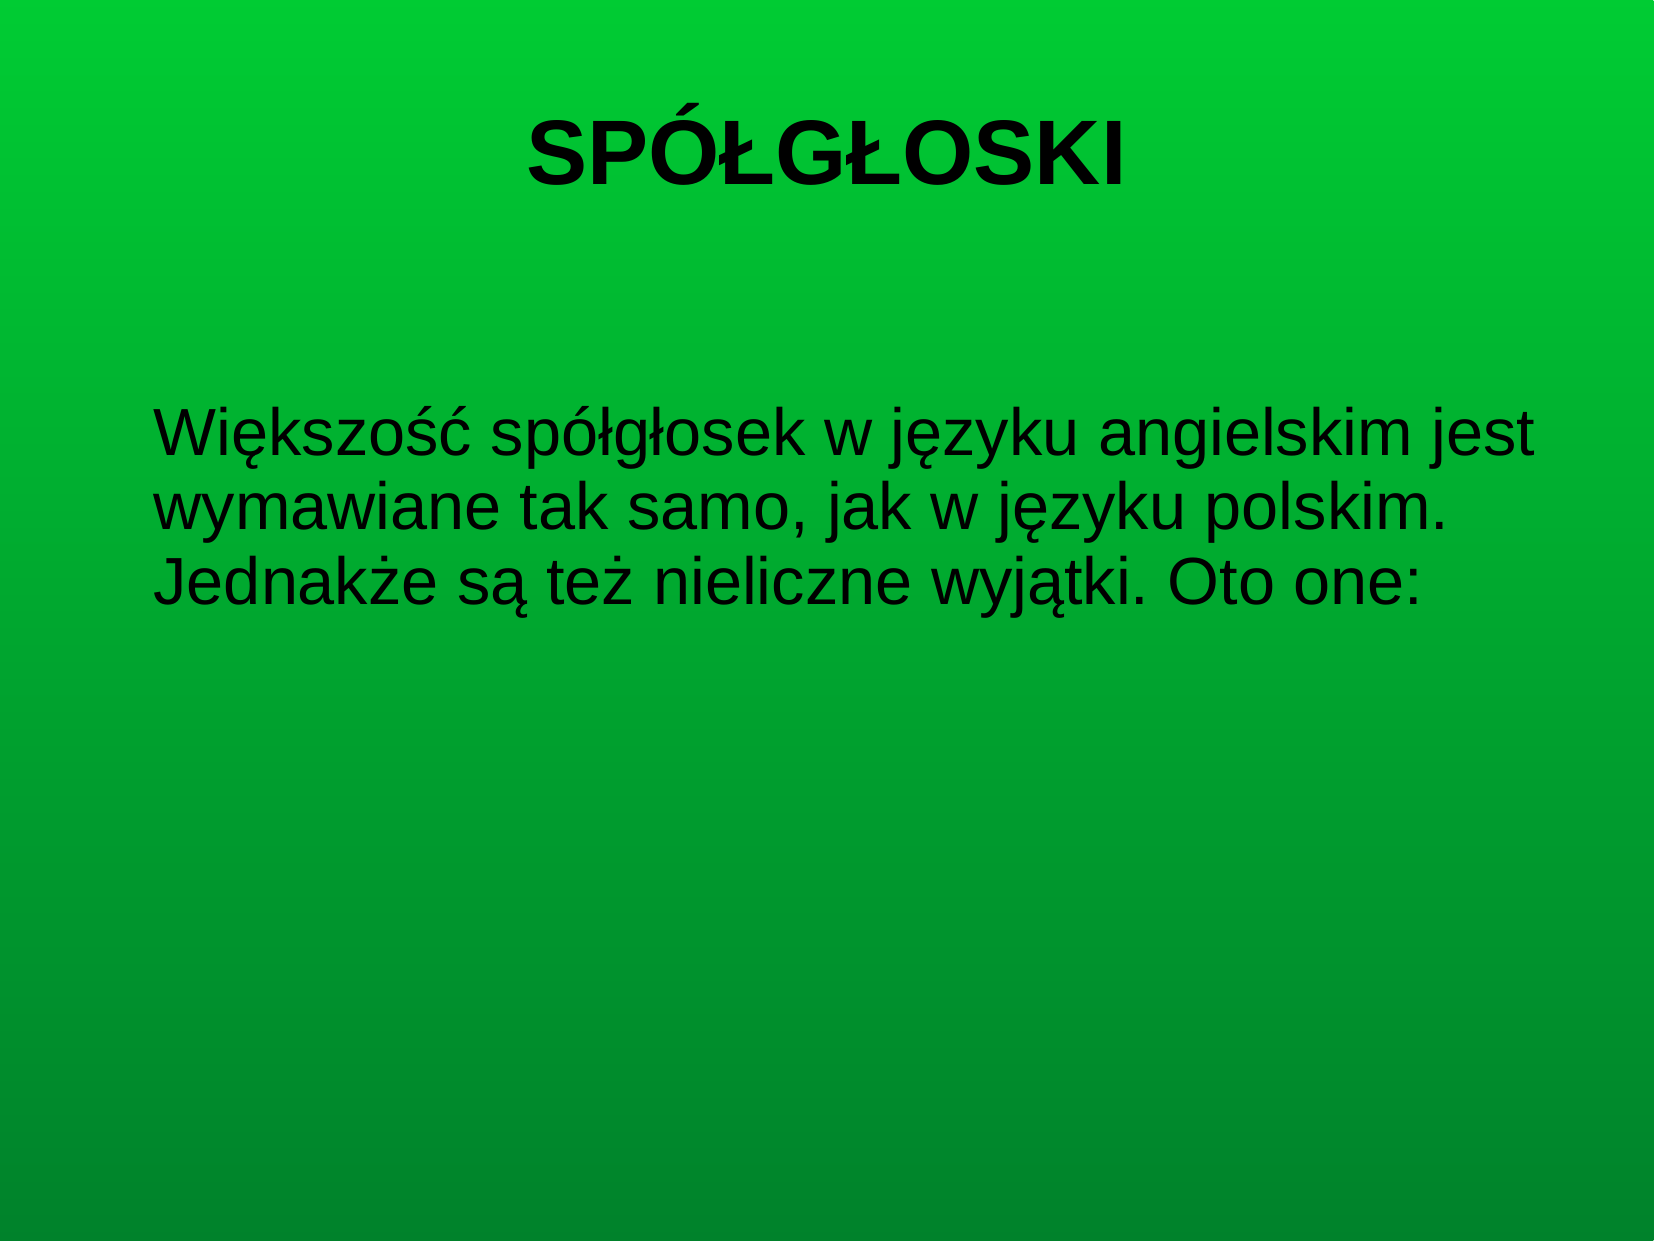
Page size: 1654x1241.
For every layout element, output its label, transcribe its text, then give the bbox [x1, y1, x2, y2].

title SPÓŁGŁOSKI [82, 49, 1571, 257]
list Większość spółgłosek w języku angielskim jest wymawiane tak samo, jak w języku polskim. Jednakże są też nieliczne wyjątki. Oto one: [82, 290, 1571, 1109]
